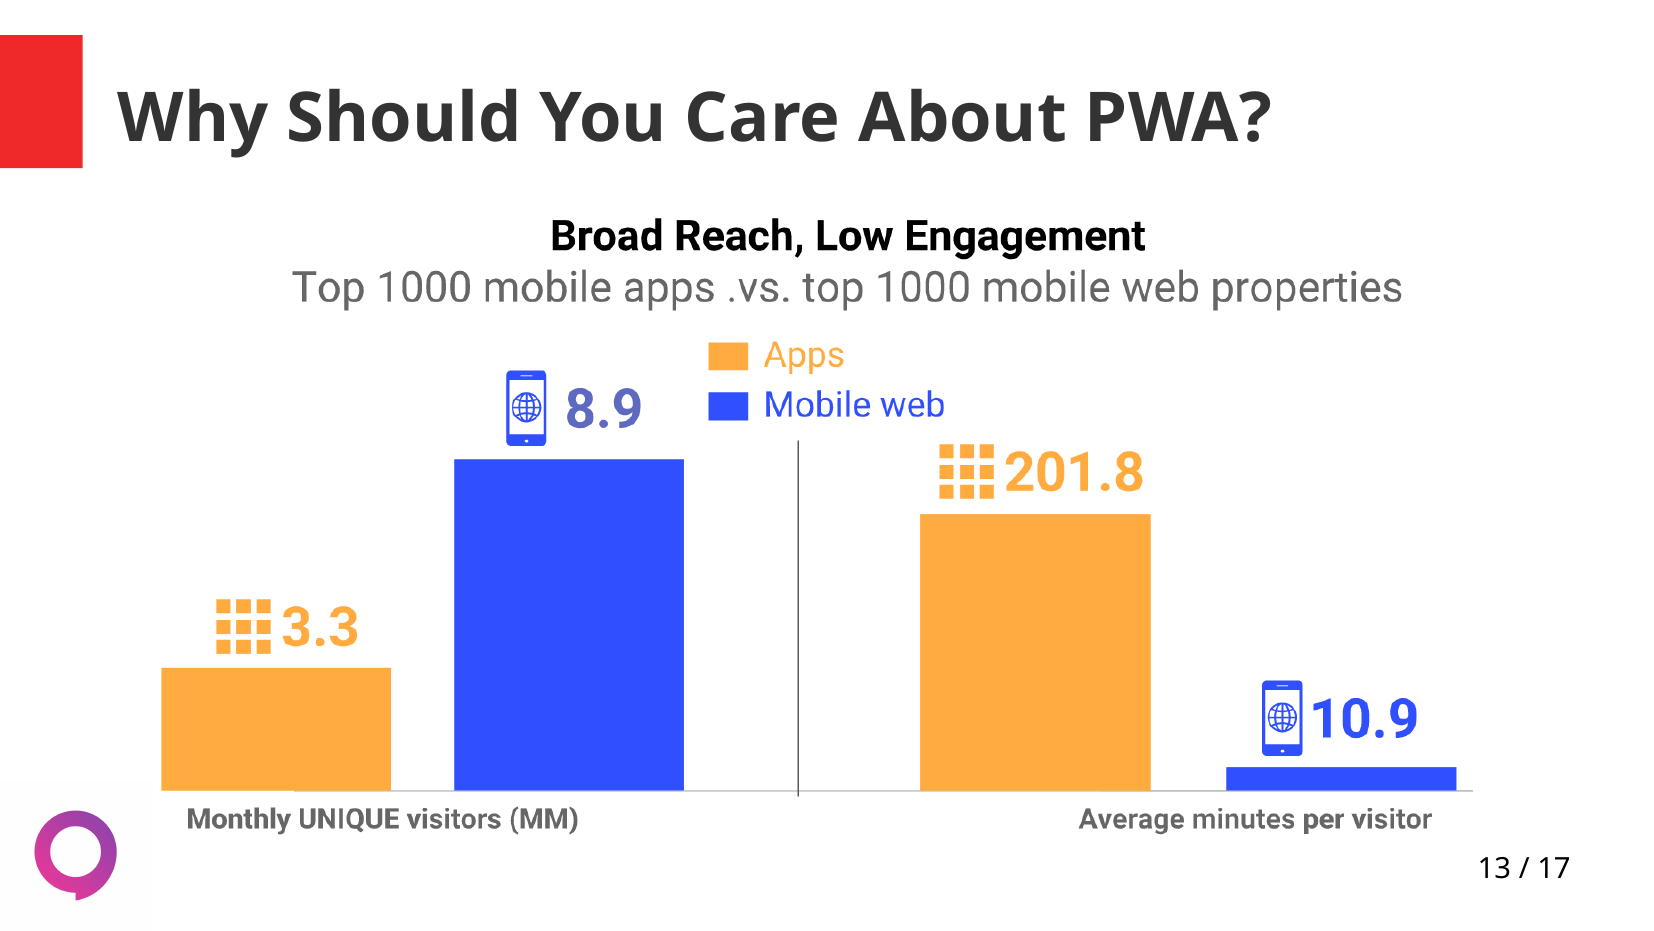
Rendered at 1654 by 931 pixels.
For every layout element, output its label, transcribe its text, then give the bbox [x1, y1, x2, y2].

picture [0, 204, 1473, 931]
title Why Should You Care About PWA? [117, 36, 1571, 193]
